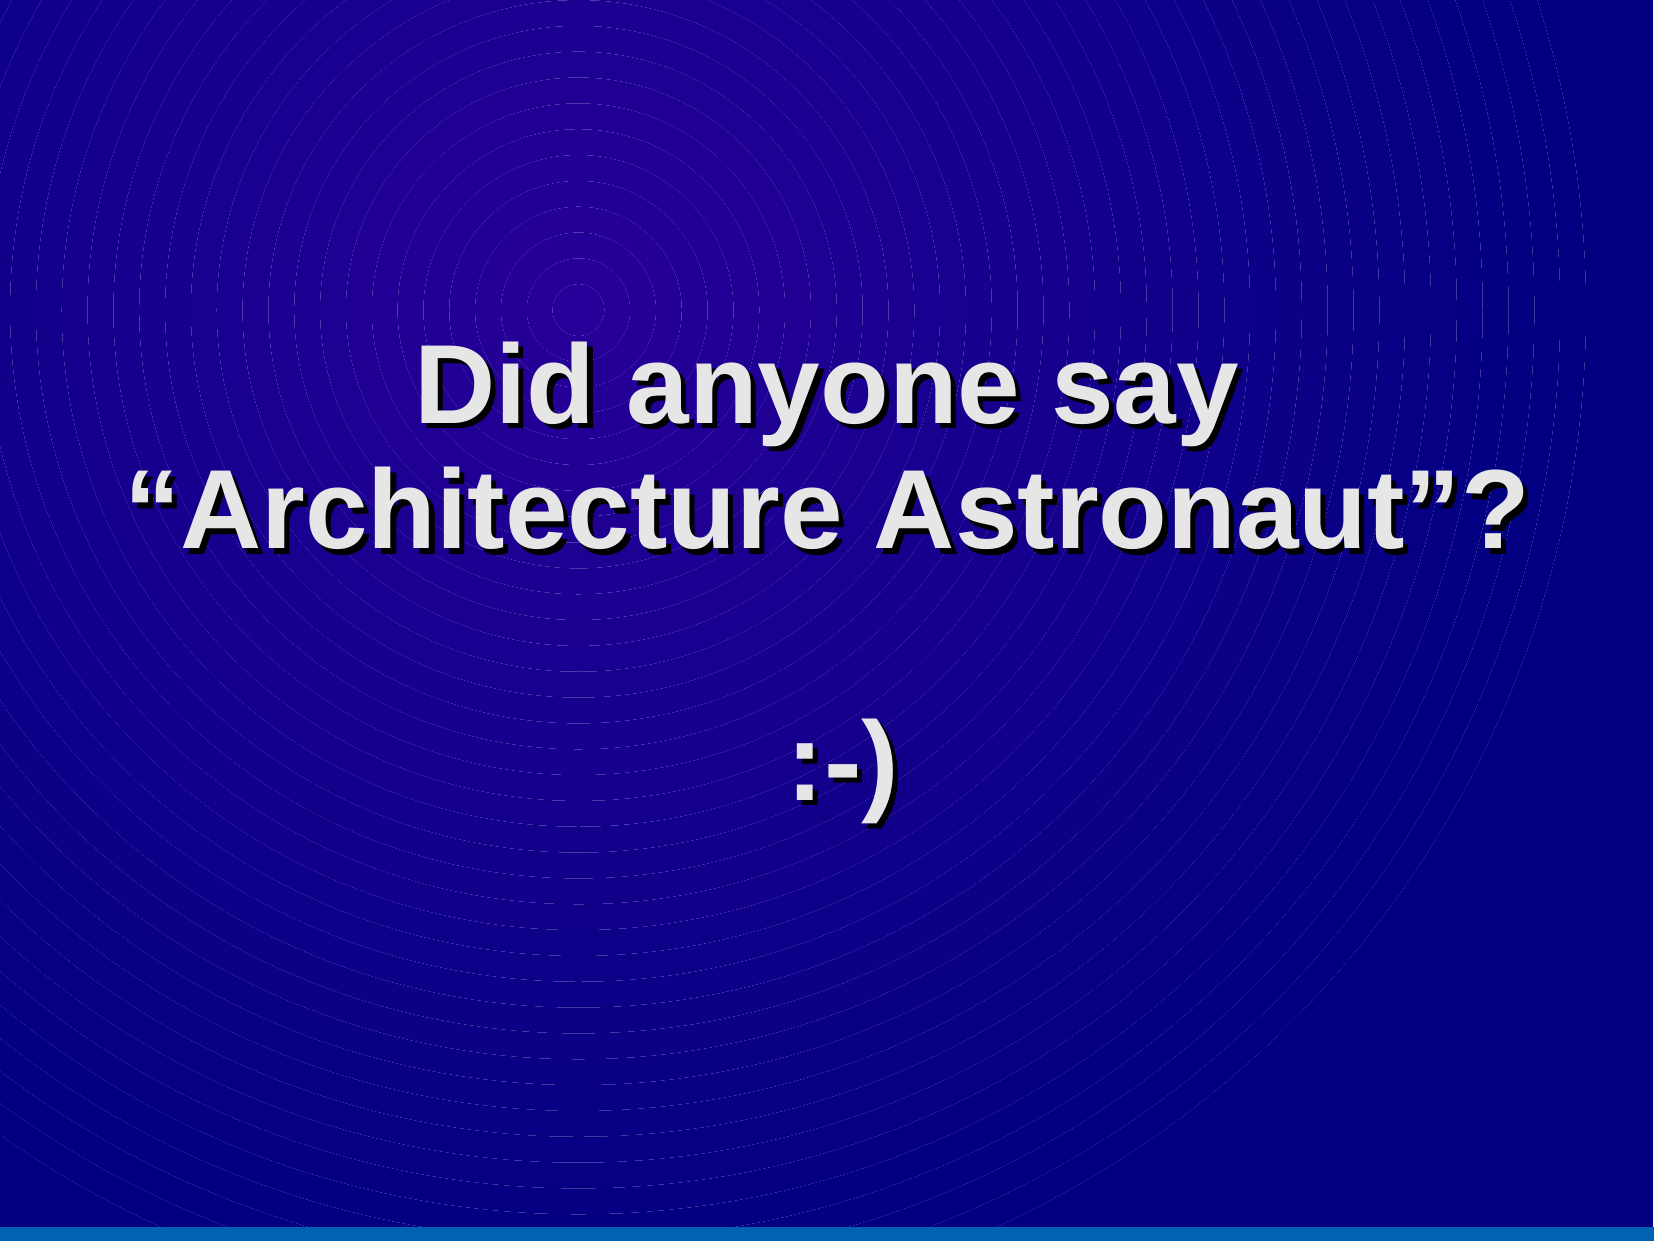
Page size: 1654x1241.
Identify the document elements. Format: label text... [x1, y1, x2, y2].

title Did anyone say “Architecture Astronaut”? :-) [121, 233, 1533, 913]
